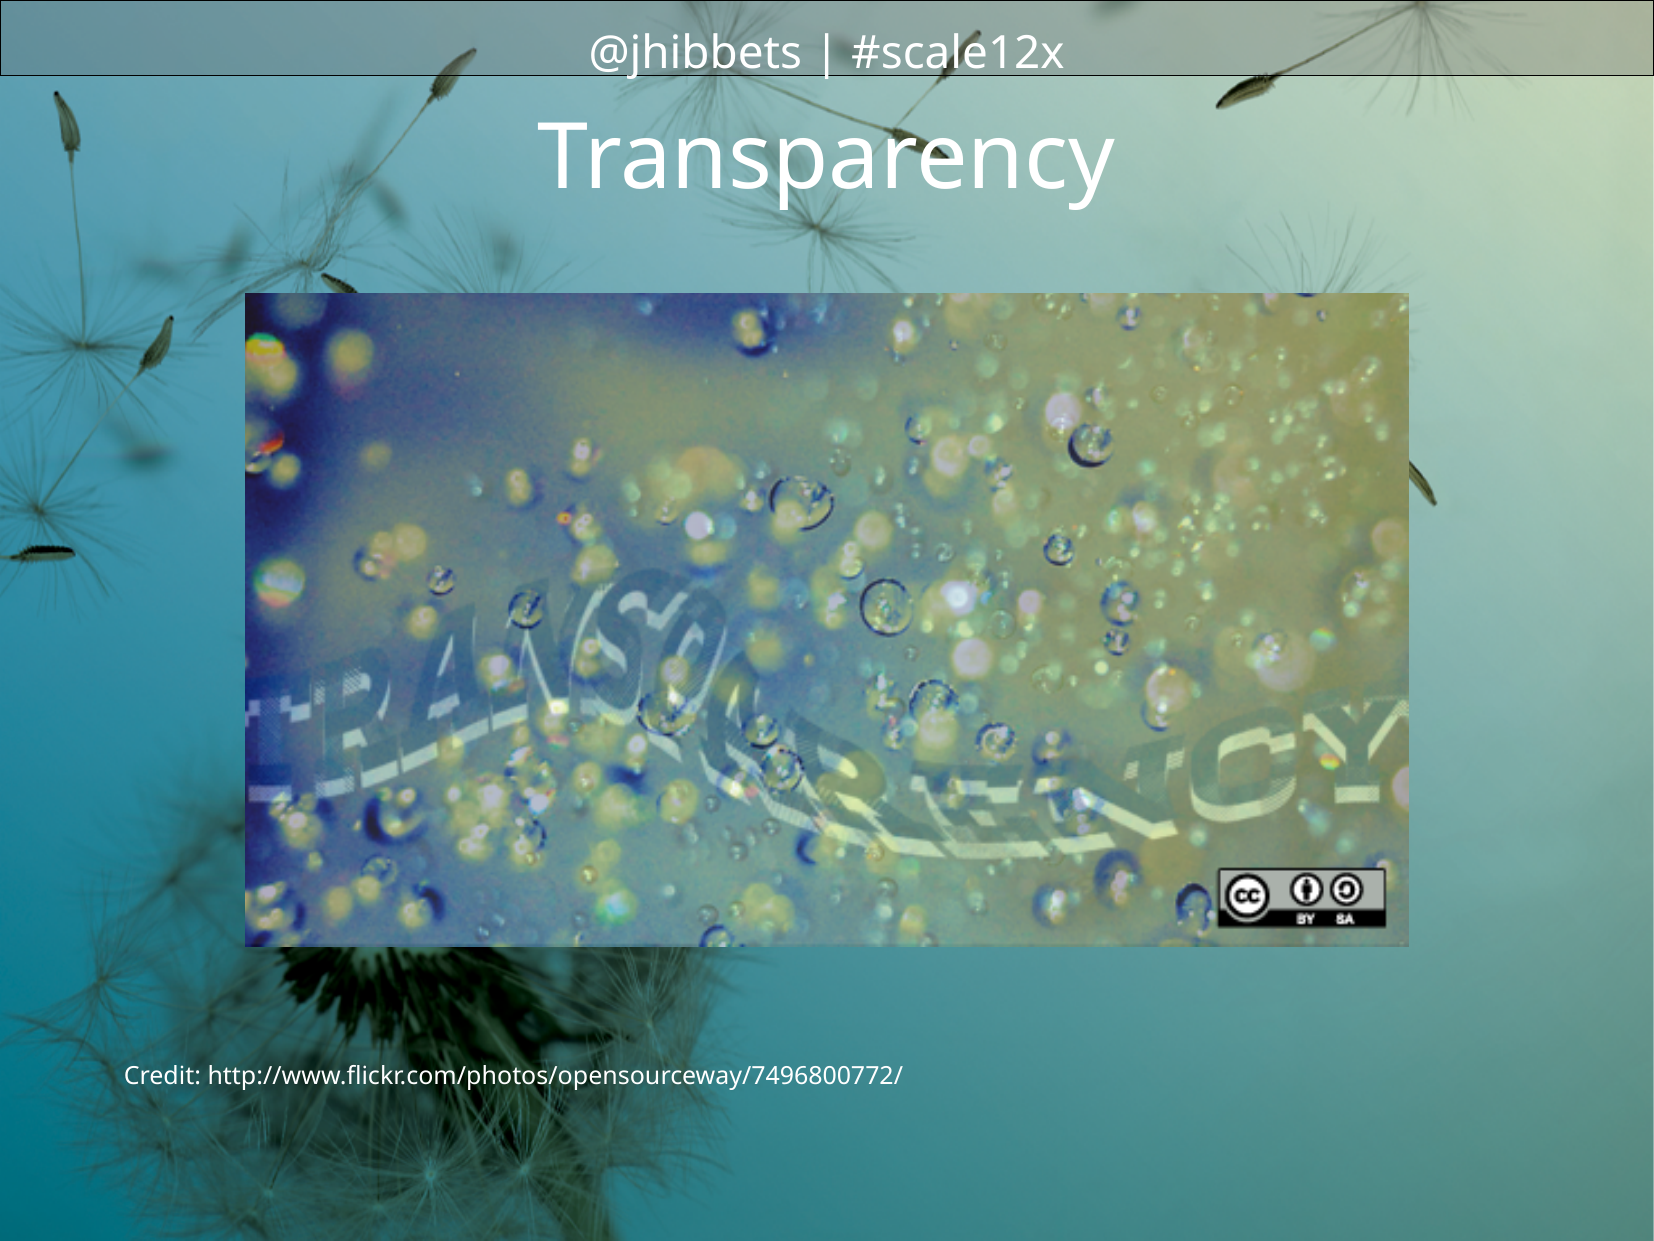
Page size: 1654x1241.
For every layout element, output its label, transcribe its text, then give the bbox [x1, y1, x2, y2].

picture [0, 76, 1654, 1241]
title Transparency [82, 49, 1571, 257]
text_box Credit: http://www.flickr.com/photos/opensourceway/7496800772/ [109, 1050, 928, 1093]
